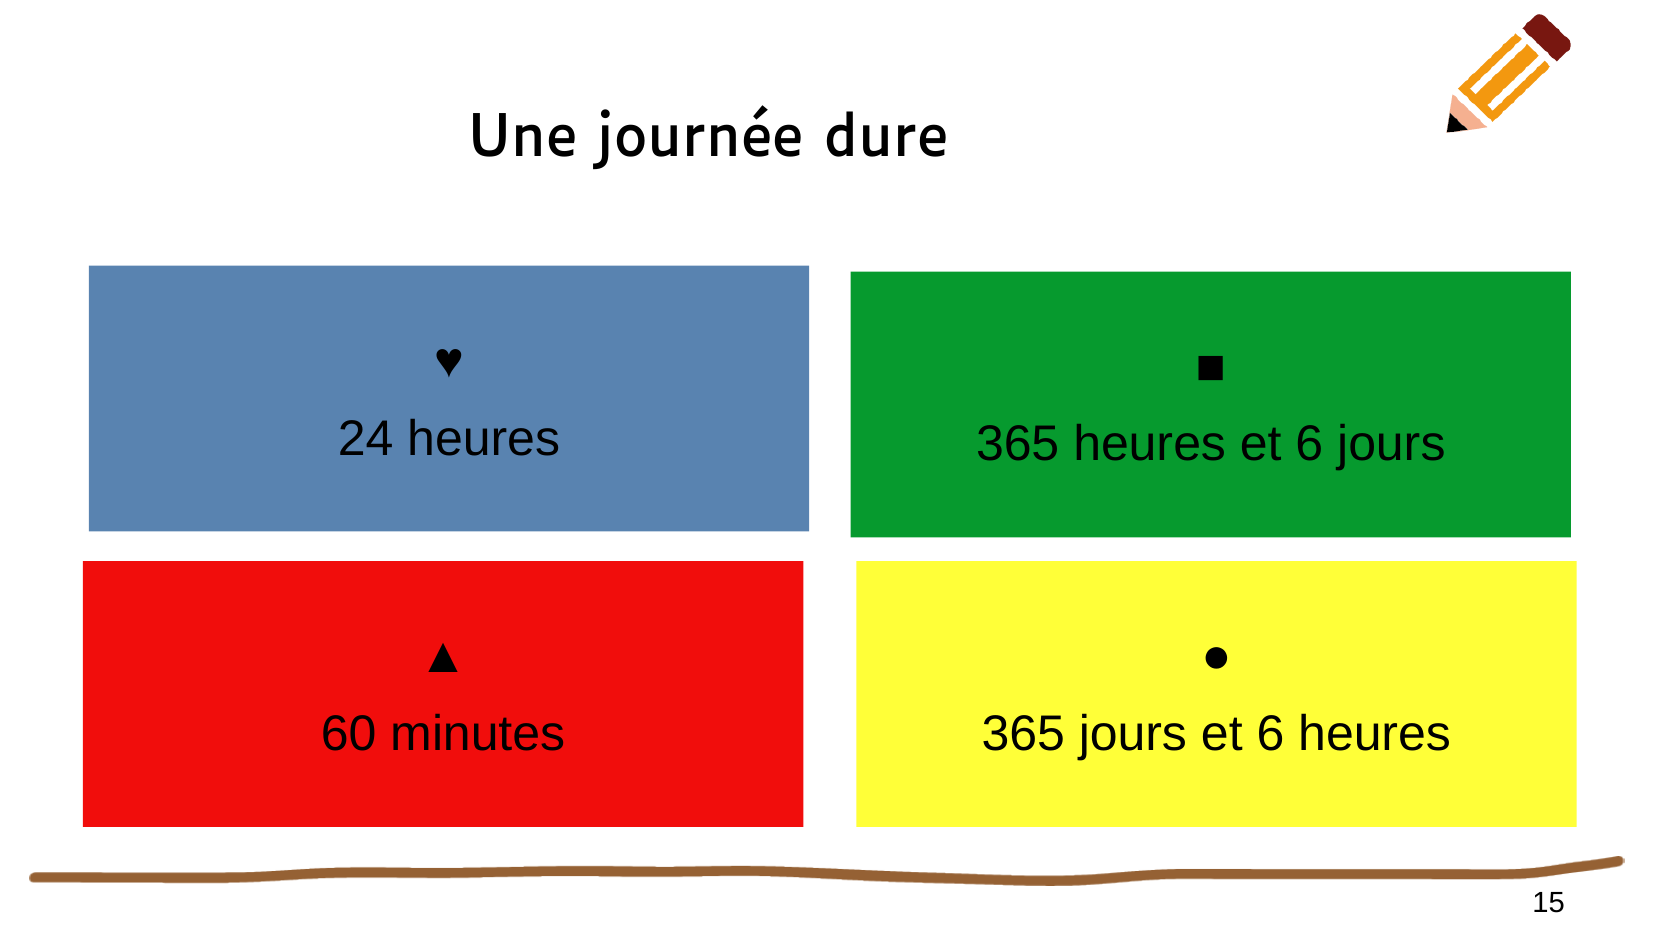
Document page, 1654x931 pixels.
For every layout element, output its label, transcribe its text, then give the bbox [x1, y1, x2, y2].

list ● 365 jours et 6 heures [856, 561, 1577, 827]
list ♥ 24 heures [88, 265, 810, 532]
list ■ 365 heures et 6 jours [850, 271, 1571, 538]
picture [1446, 14, 1571, 133]
list ▲ 60 minutes [82, 561, 804, 827]
picture [29, 856, 1625, 886]
title Une journée dure [29, 88, 1388, 192]
